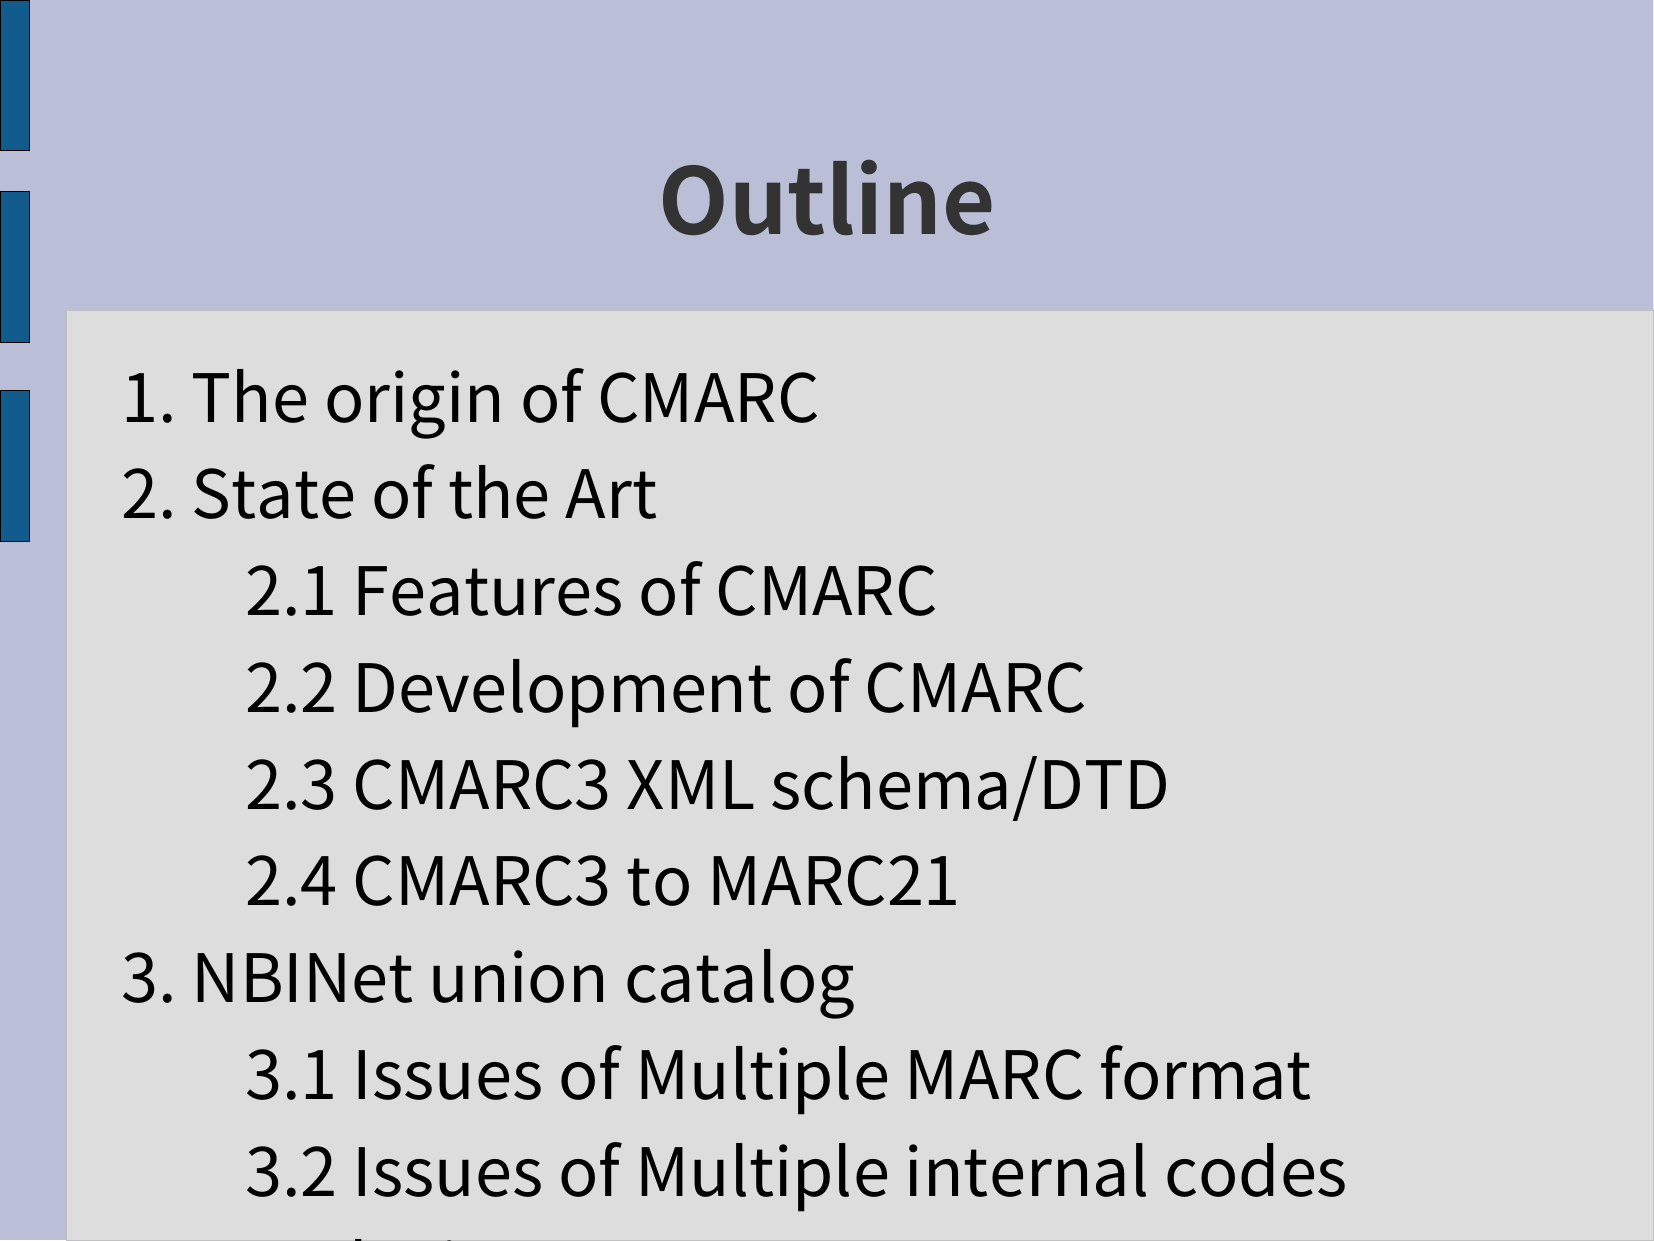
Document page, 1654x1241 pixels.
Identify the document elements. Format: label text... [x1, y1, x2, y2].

title Outline [121, 91, 1534, 299]
list 1. The origin of CMARC 2. State of the Art 2.1 Features of CMARC 2.2 Development of CMARC 2.3 CMARC3 XML schema/DTD 2.4 CMARC3 to MARC21 3. NBINet union catalog 3.1 Issues of Multiple MARC format 3.2 Issues of Multiple internal codes 4. Conclusion [121, 344, 1534, 1127]
